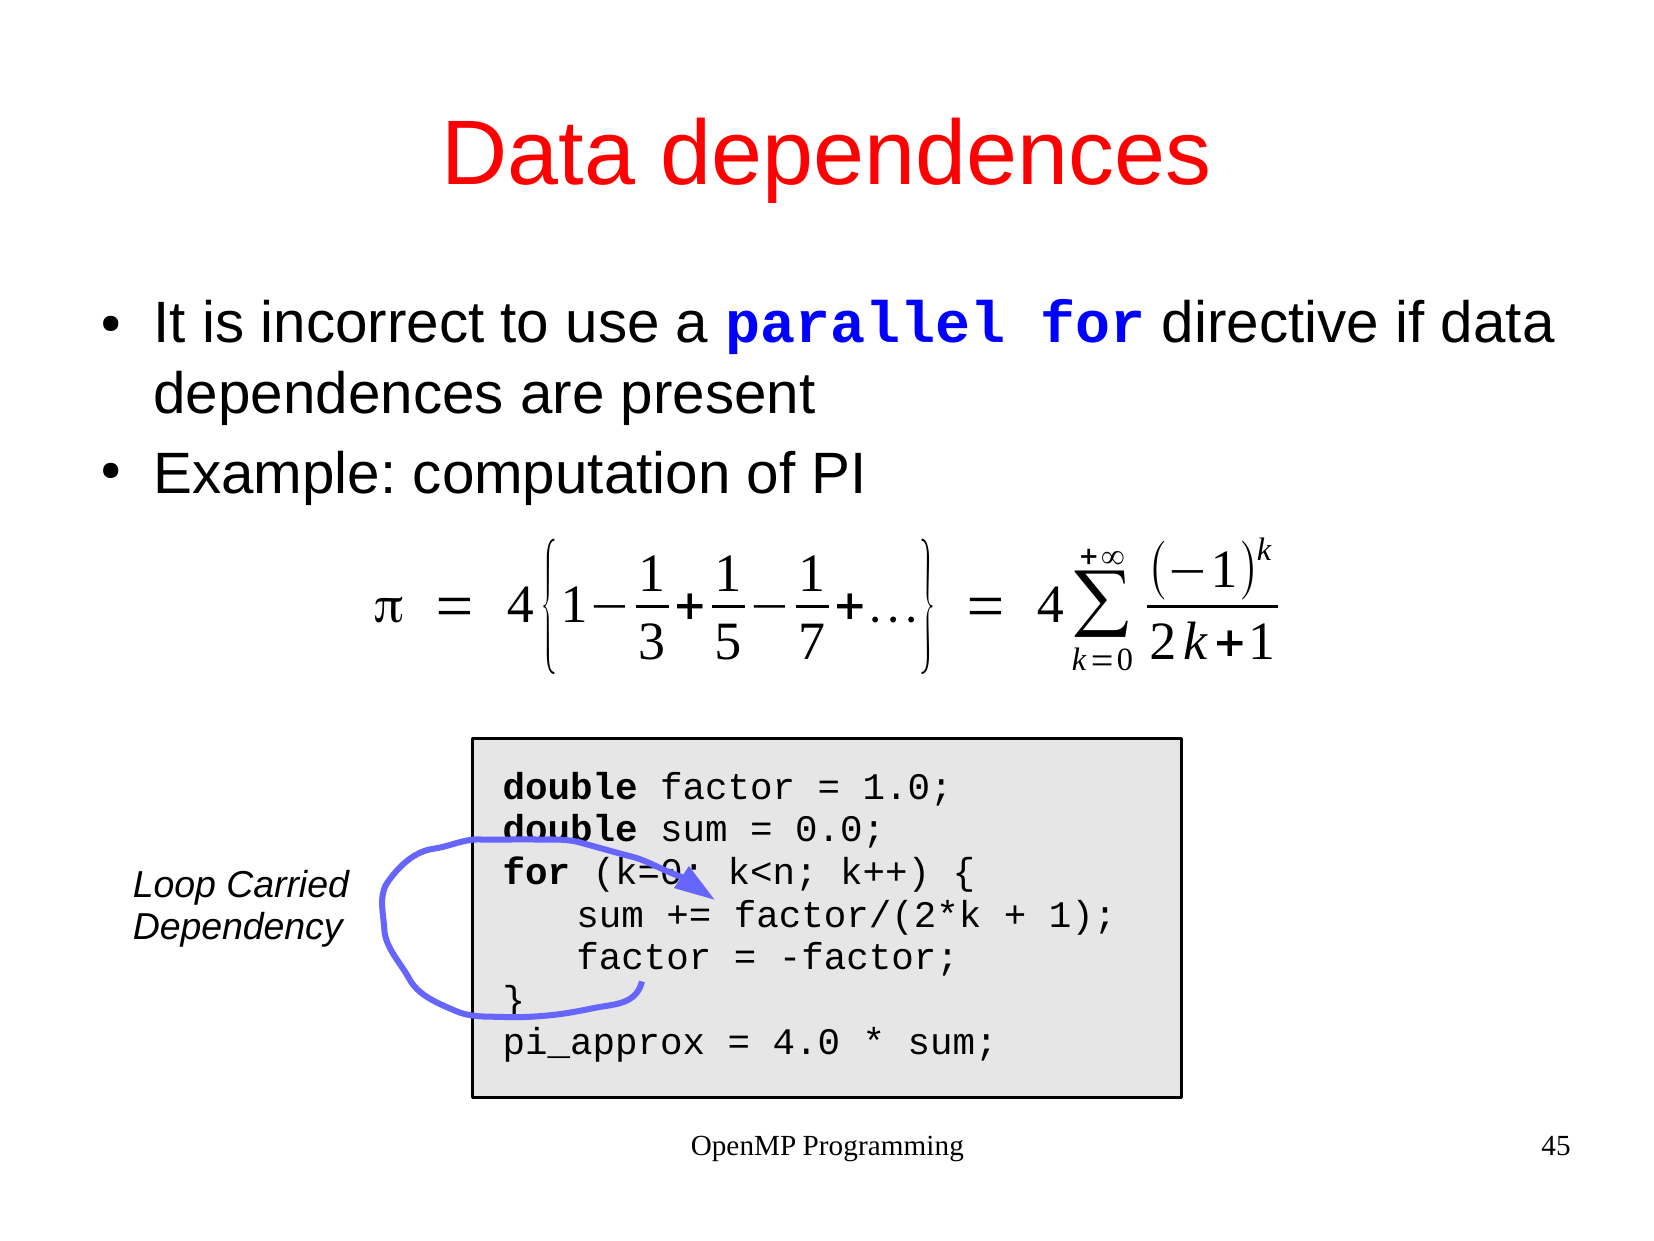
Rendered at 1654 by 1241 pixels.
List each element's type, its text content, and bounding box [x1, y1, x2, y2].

title Data dependences [82, 49, 1571, 257]
chart [366, 531, 1287, 678]
list It is incorrect to use a parallel for directive if data dependences are present Example: computation of PI [82, 290, 1571, 1109]
text_box Loop Carried Dependency [118, 856, 384, 956]
text_box double factor = 1.0; double sum = 0.0; for (k=0; k<n; k++) { sum += factor/(2*k + 1); factor = -factor; } pi_approx = 4.0 * sum; [472, 738, 1182, 1098]
